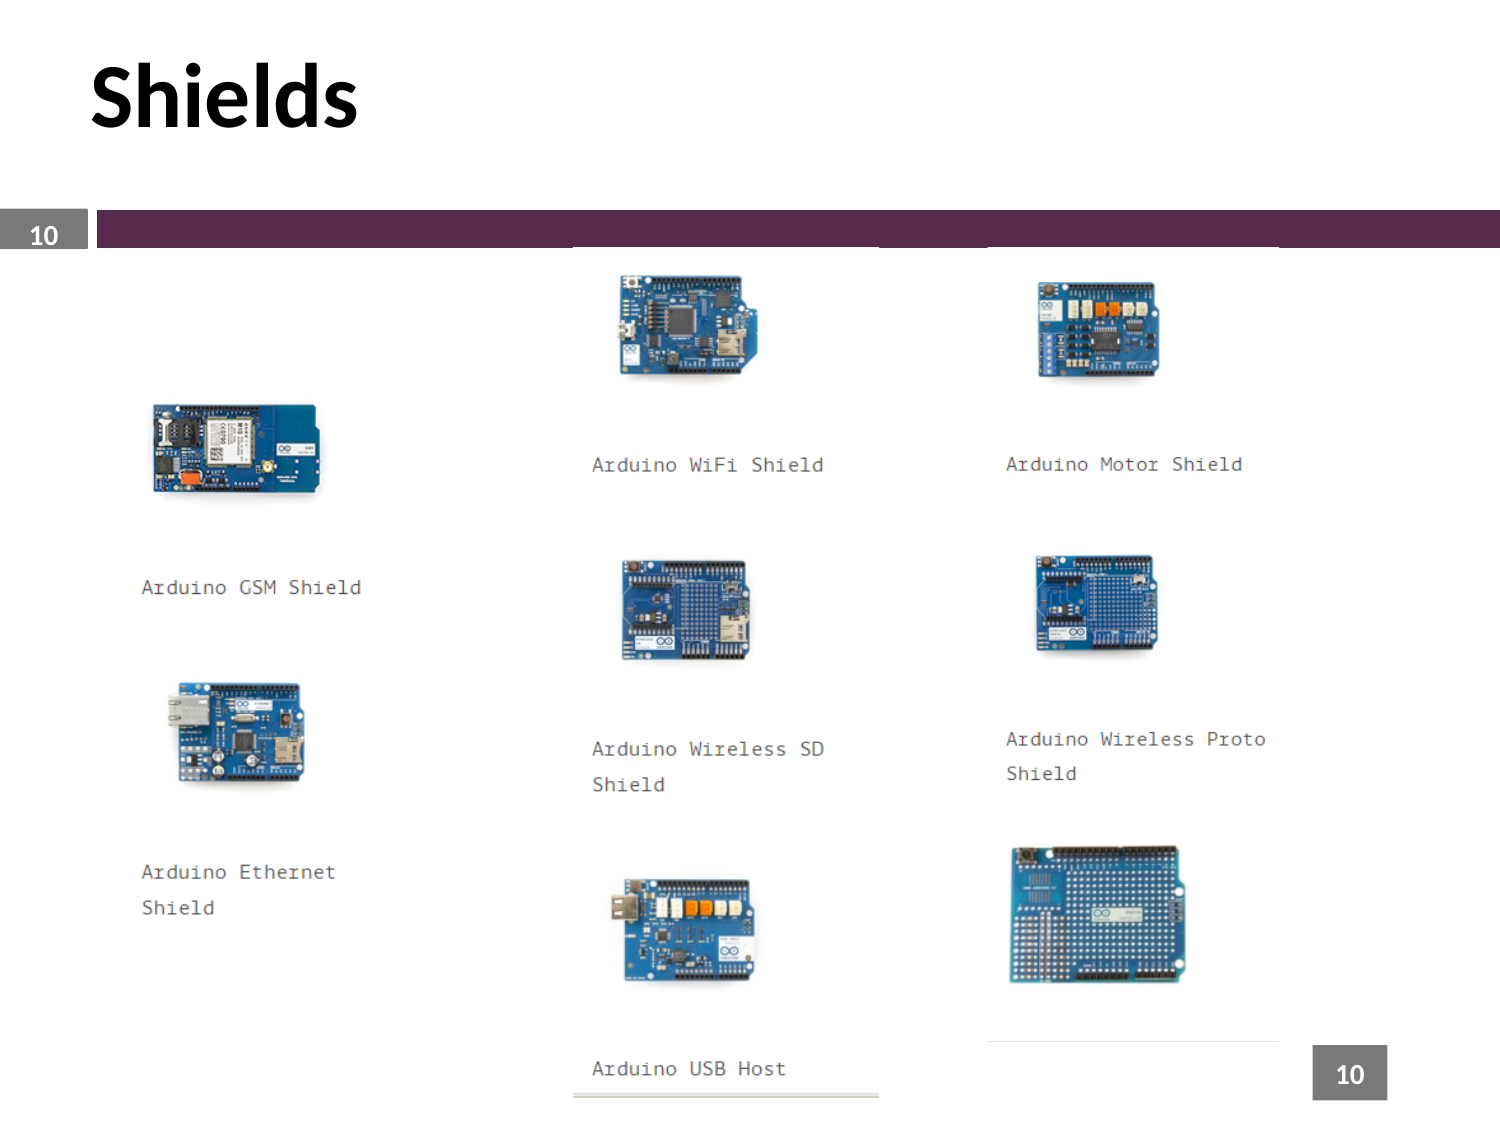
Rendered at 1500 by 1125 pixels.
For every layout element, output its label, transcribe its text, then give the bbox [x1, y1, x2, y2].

picture [572, 247, 880, 1098]
text_box [0, 208, 88, 249]
text_box [1312, 1045, 1388, 1101]
picture [124, 331, 436, 959]
title Shields [75, 24, 1426, 157]
picture [987, 247, 1280, 1042]
